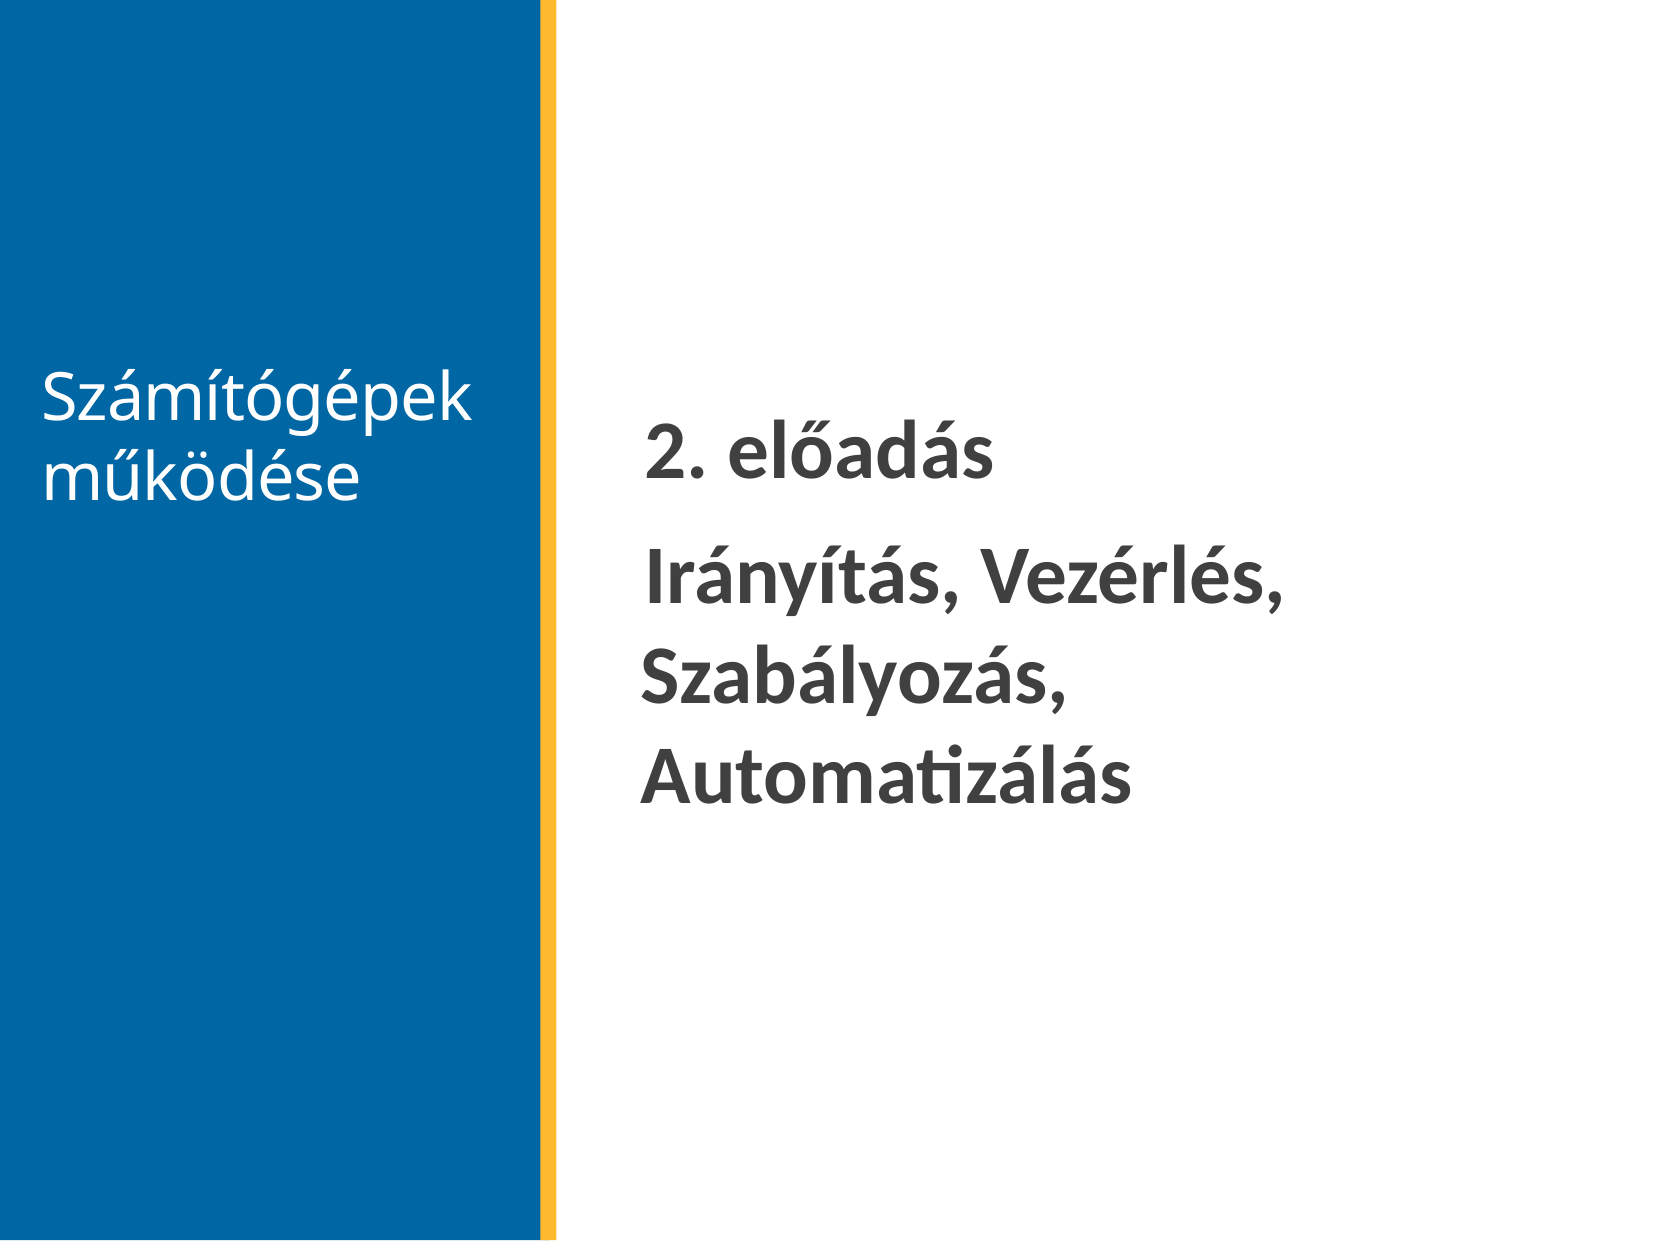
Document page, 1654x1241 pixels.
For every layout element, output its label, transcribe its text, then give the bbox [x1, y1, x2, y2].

list 2. előadás Irányítás, Vezérlés, Szabályozás, Automatizálás [625, 132, 1532, 1084]
title Számítógépek működése [25, 107, 497, 521]
